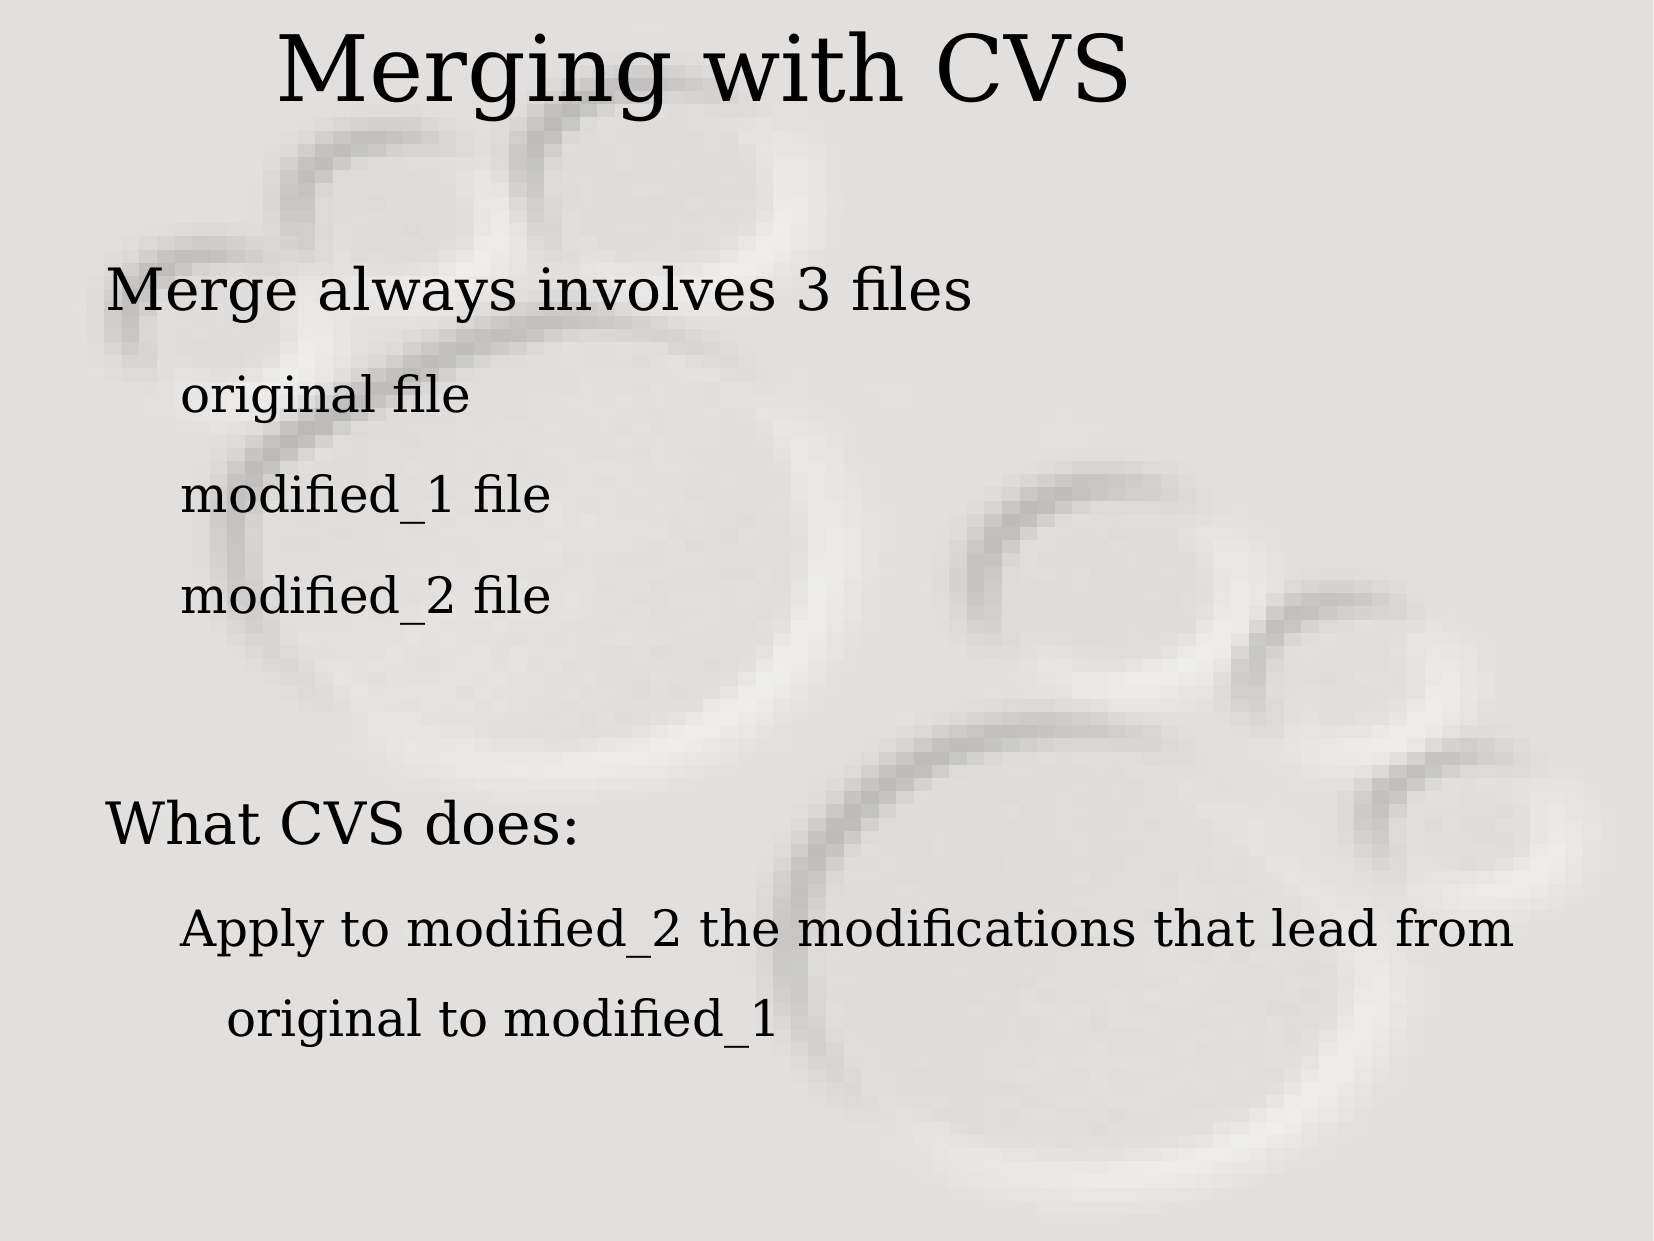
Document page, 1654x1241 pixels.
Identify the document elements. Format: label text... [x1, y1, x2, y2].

picture [0, 0, 1654, 1241]
title Merging with CVS [275, 20, 1585, 128]
list Merge always involves 3 files original file modified_1 file modified_2 file What CVS does: Apply to modified_2 the modifications that lead from original to modified_1 [105, 220, 1585, 1160]
